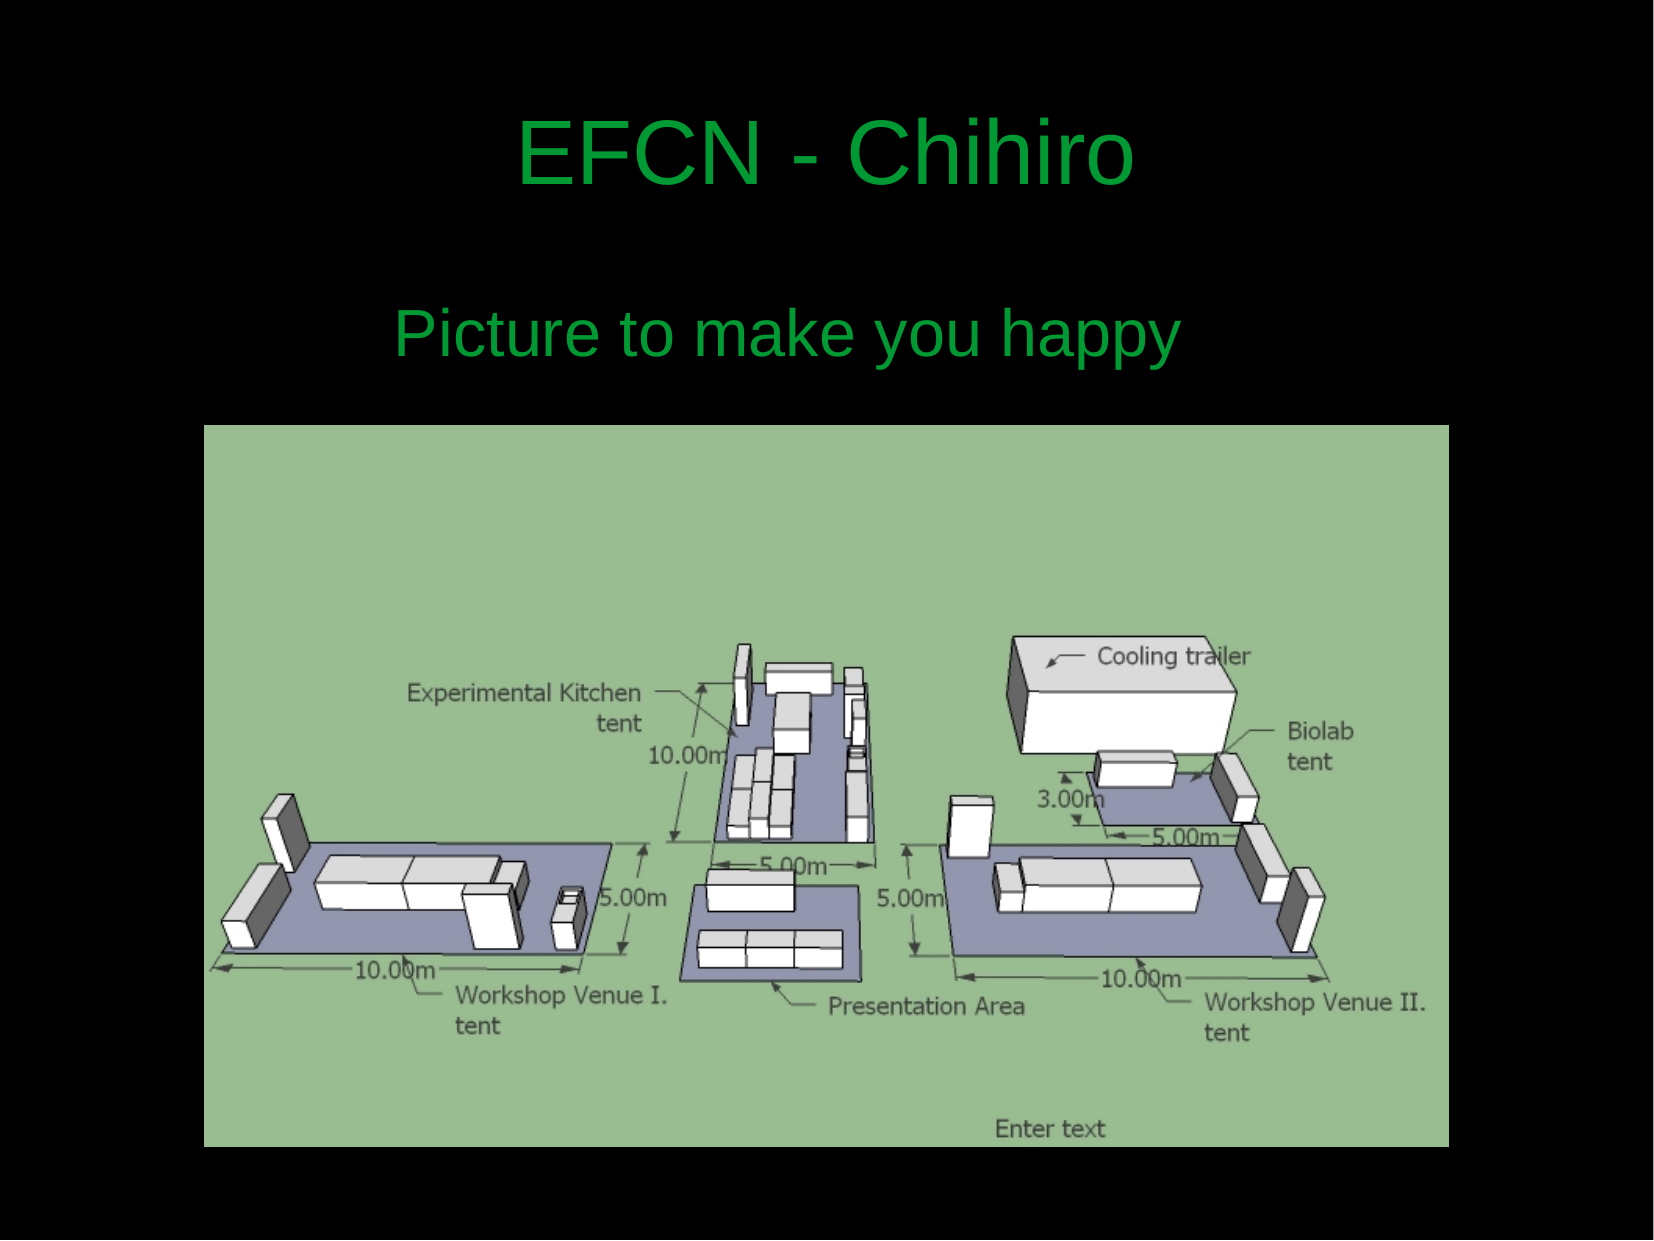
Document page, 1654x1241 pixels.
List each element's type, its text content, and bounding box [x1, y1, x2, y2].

title EFCN - Chihiro [82, 49, 1571, 257]
picture [204, 425, 1449, 1148]
list Picture to make you happy [82, 296, 1571, 402]
